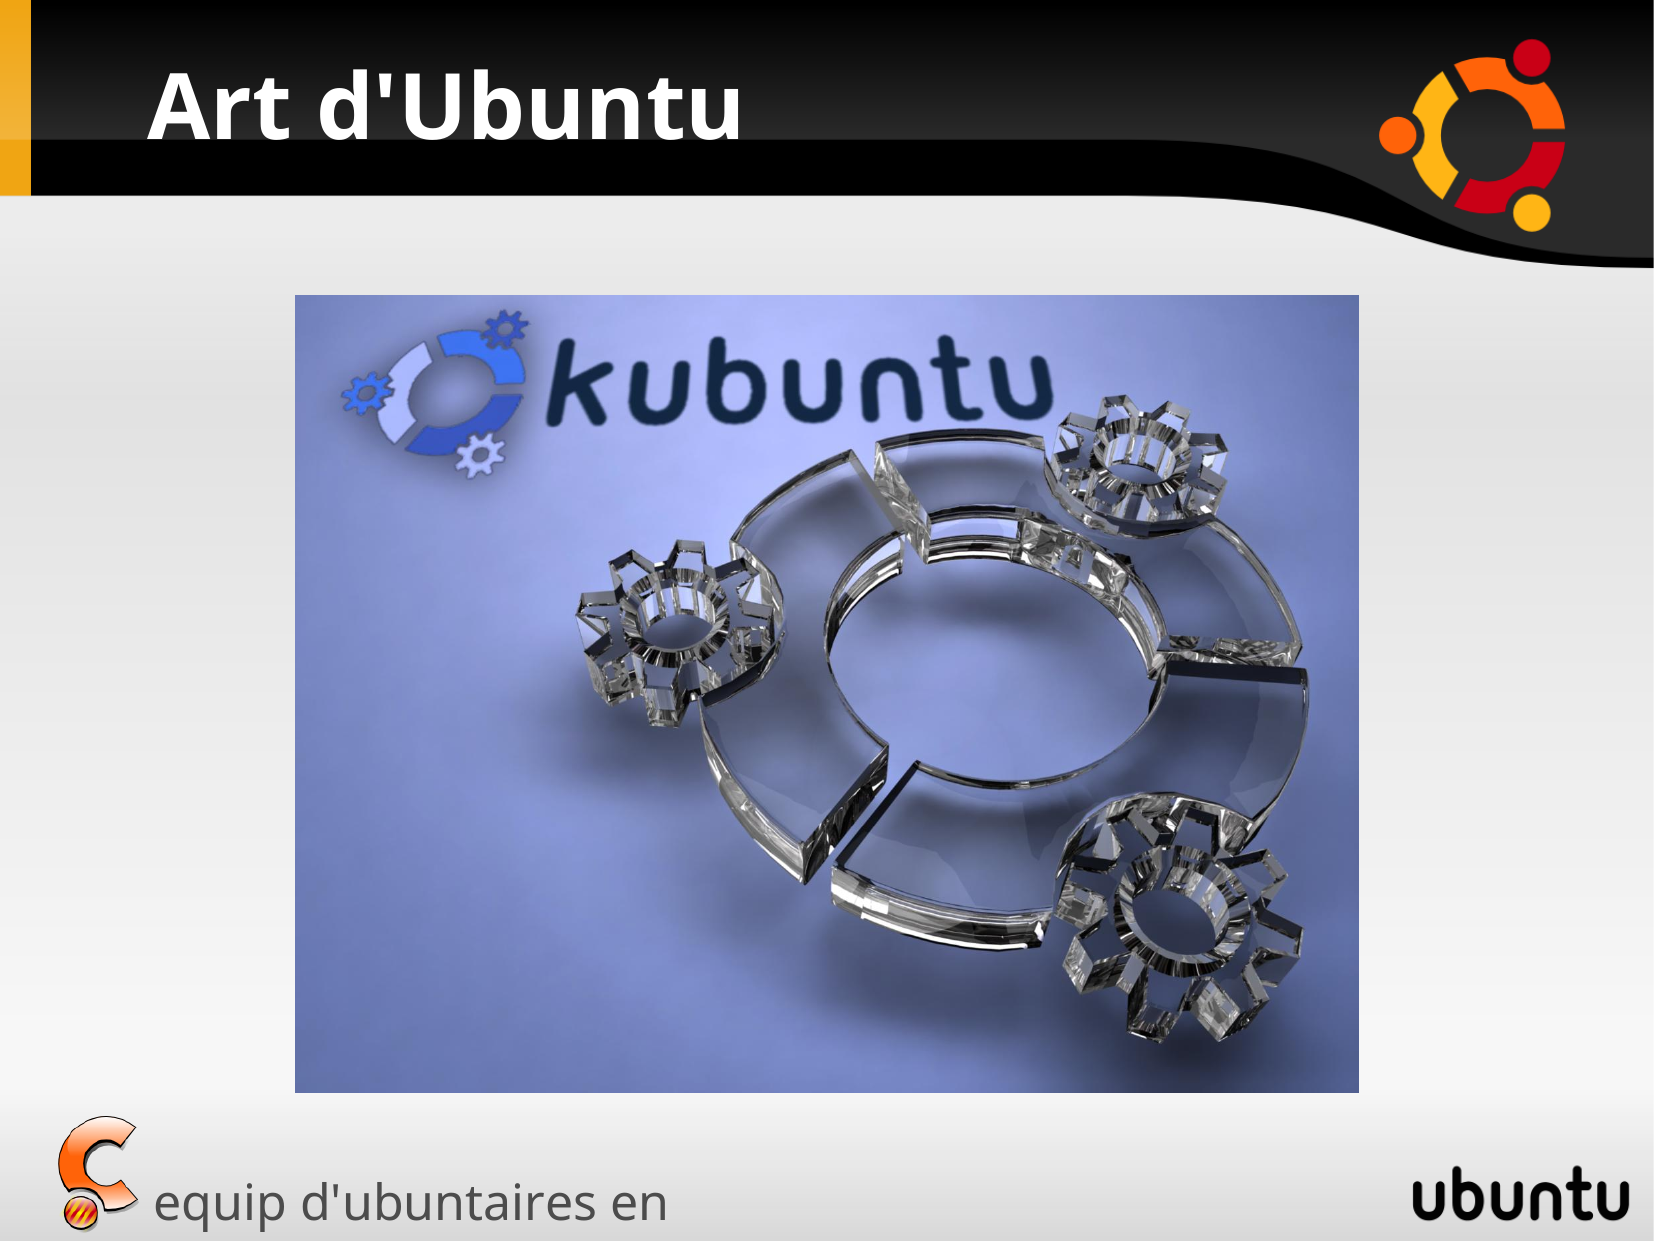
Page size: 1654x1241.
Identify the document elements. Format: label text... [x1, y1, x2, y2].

title Art d'Ubuntu [0, 0, 1359, 208]
picture [0, 0, 1654, 1241]
